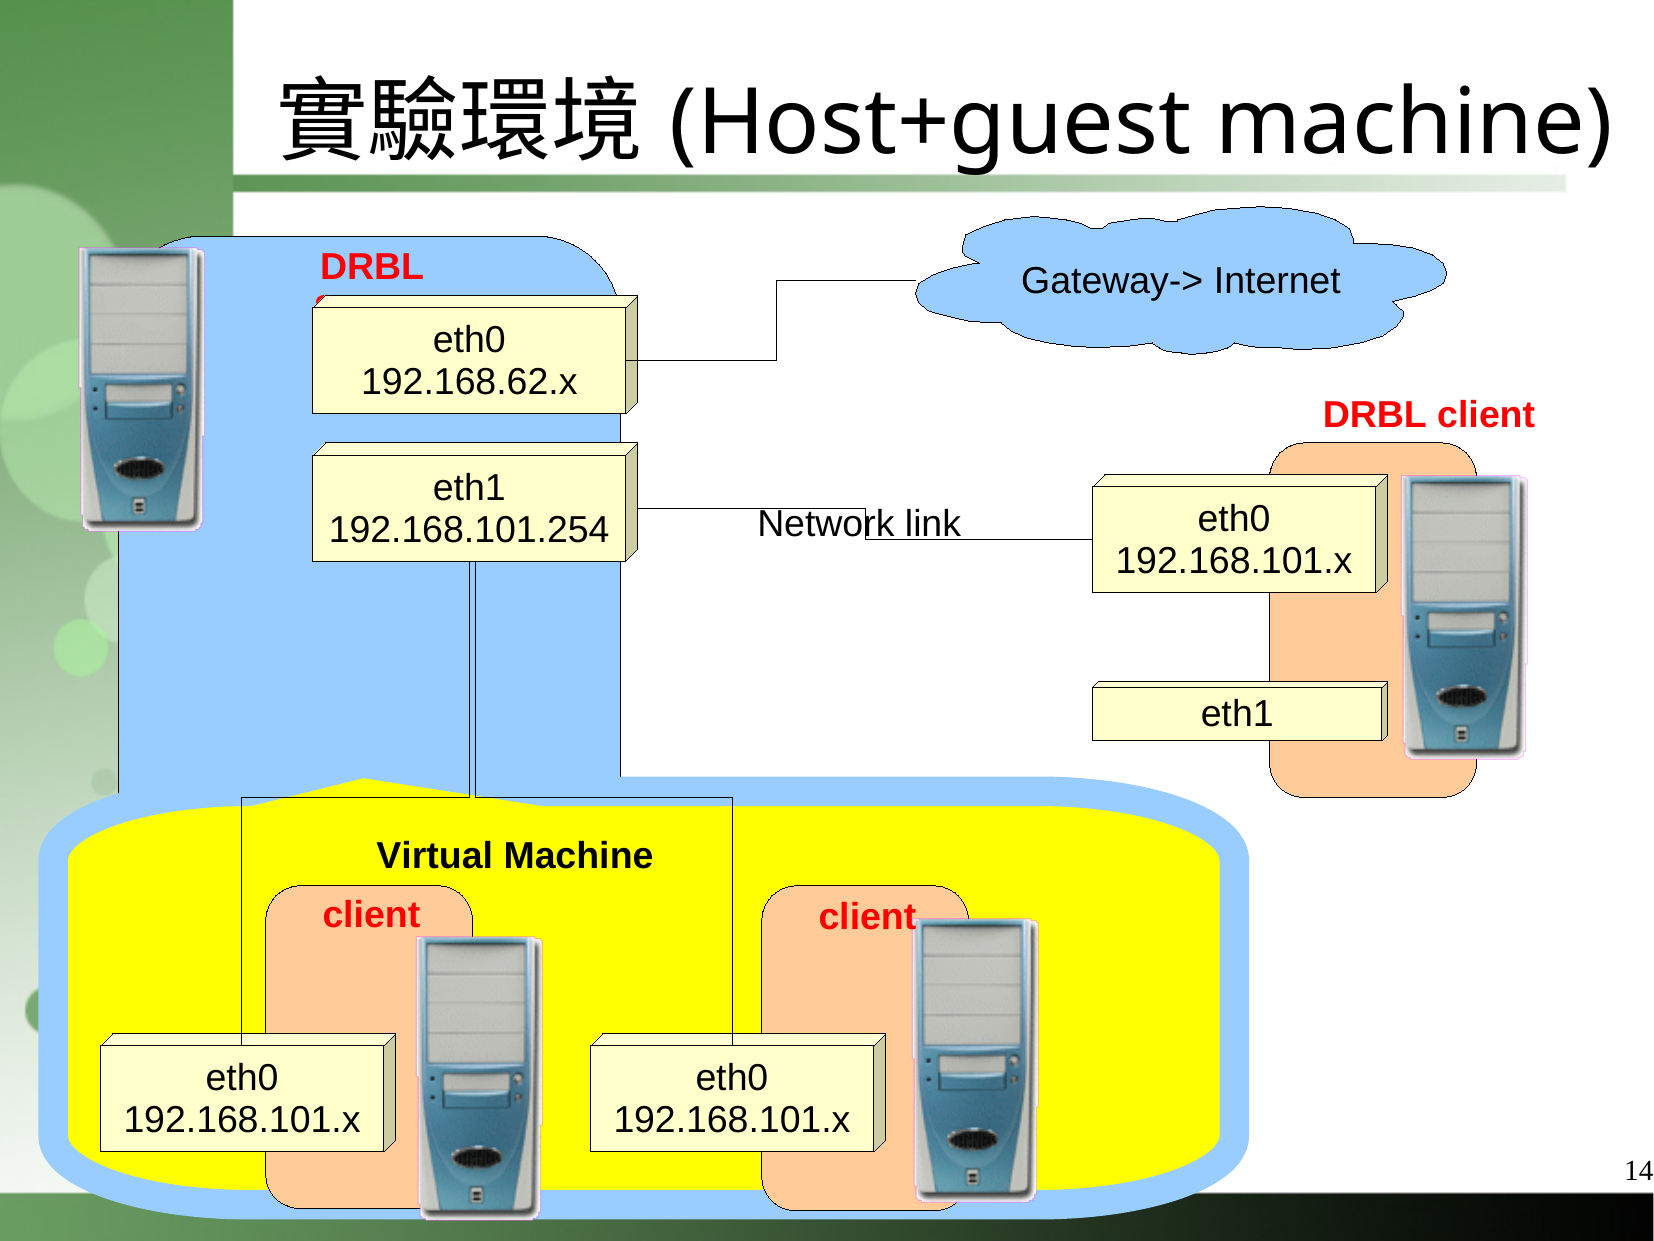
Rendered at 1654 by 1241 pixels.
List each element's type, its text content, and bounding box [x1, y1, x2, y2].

text_box eth0 192.168.101.x [1092, 487, 1375, 593]
text_box [1269, 741, 1477, 798]
text_box eth1 [1092, 688, 1381, 741]
title 實驗環境(Host+guest machine) [236, 56, 1654, 170]
text_box DRBL Server [242, 238, 502, 338]
text_box eth0 192.168.62.x [312, 308, 625, 414]
text_box [277, 236, 617, 295]
text_box client [791, 888, 934, 945]
text_box [1269, 593, 1322, 681]
text_box eth0 192.168.101.x [100, 1046, 383, 1152]
text_box [1269, 443, 1474, 474]
text_box eth1 192.168.101.254 [312, 456, 625, 562]
text_box [476, 562, 1235, 1200]
text_box [242, 562, 732, 1033]
text_box Gateway-> Internet [915, 206, 1447, 355]
text_box [53, 338, 621, 1209]
text_box Virtual Machine [361, 826, 680, 884]
picture [0, 0, 1654, 1241]
text_box client [295, 885, 438, 943]
text_box eth0 192.168.101.x [590, 1046, 873, 1152]
text_box [615, 1152, 833, 1211]
text_box DRBL client [1299, 386, 1559, 443]
